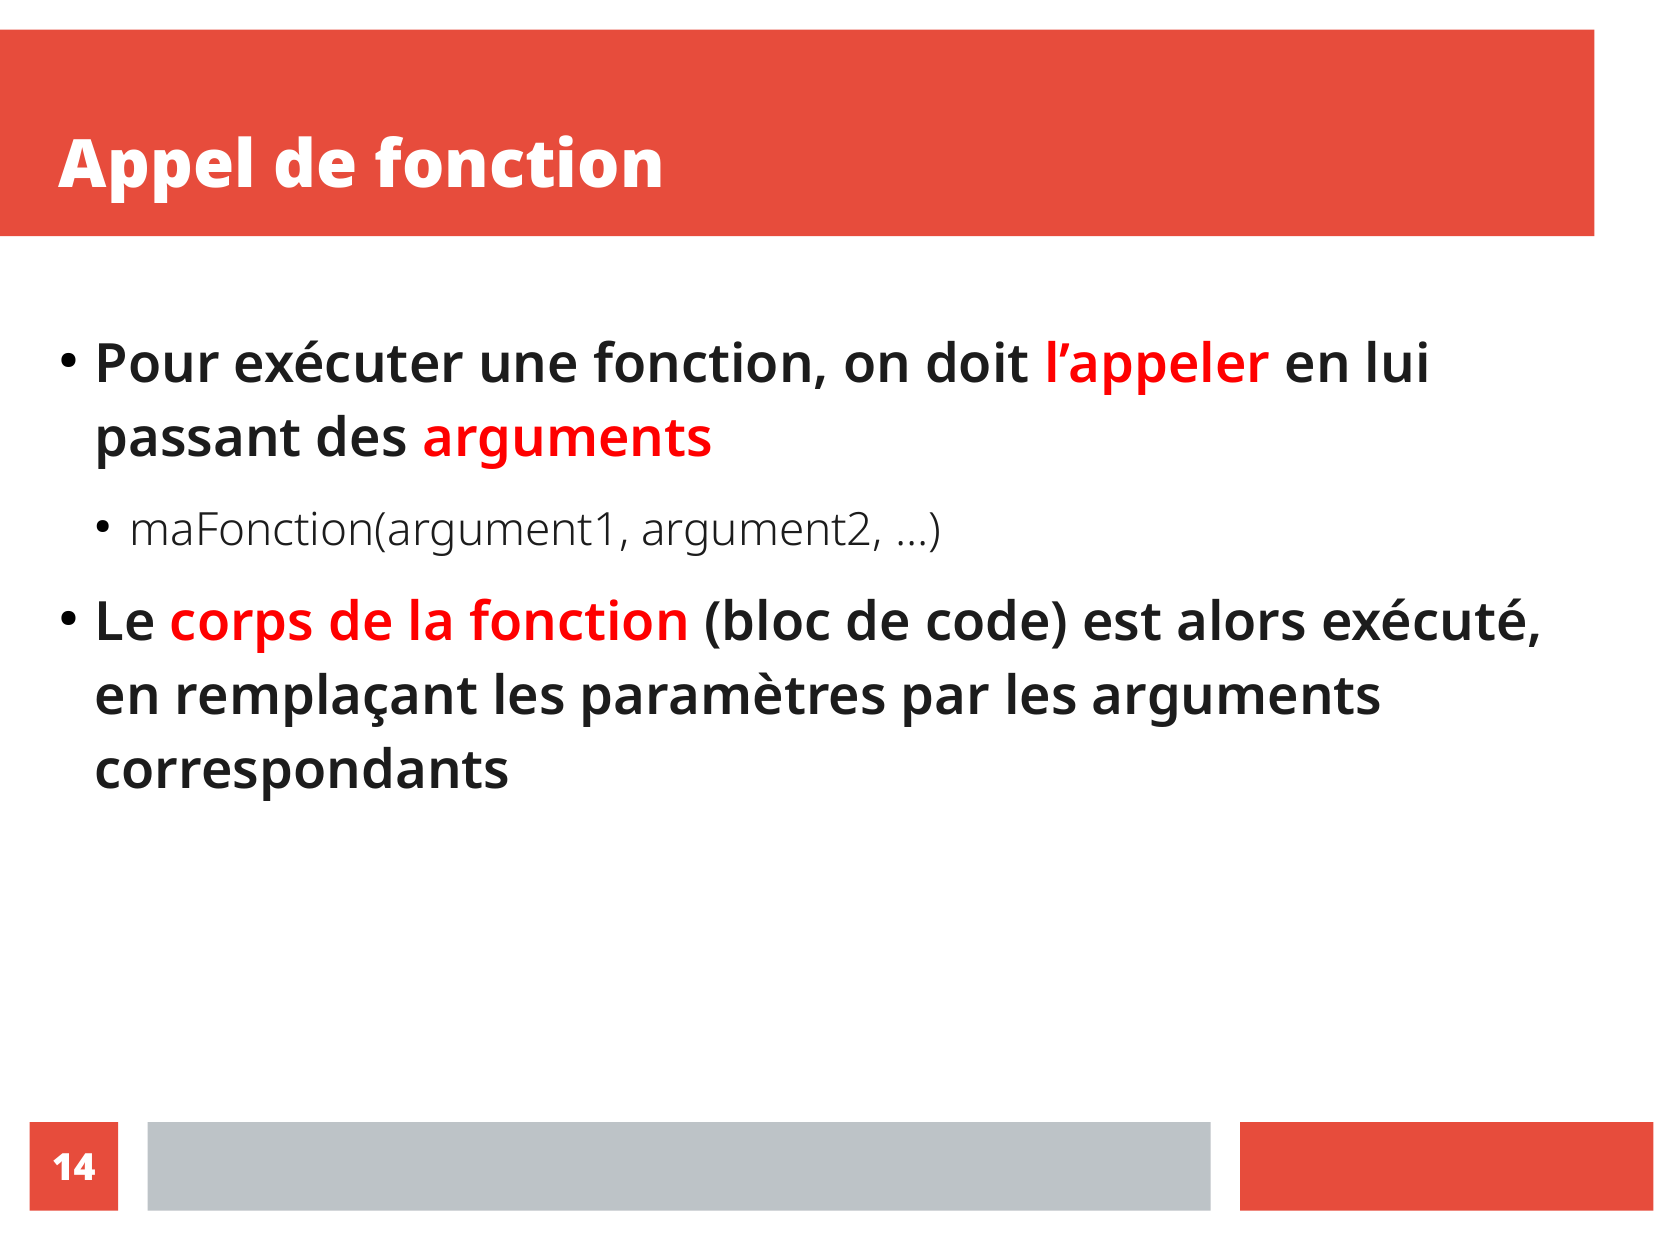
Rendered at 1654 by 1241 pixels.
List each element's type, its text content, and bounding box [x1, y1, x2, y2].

title Appel de fonction [59, 59, 1595, 207]
list Pour exécuter une fonction, on doit l’appeler en lui passant des arguments maFonction(argument1, argument2, ...) Le corps de la fonction (bloc de code) est alors exécuté, en remplaçant les paramètres par les arguments correspondants [59, 324, 1565, 1093]
